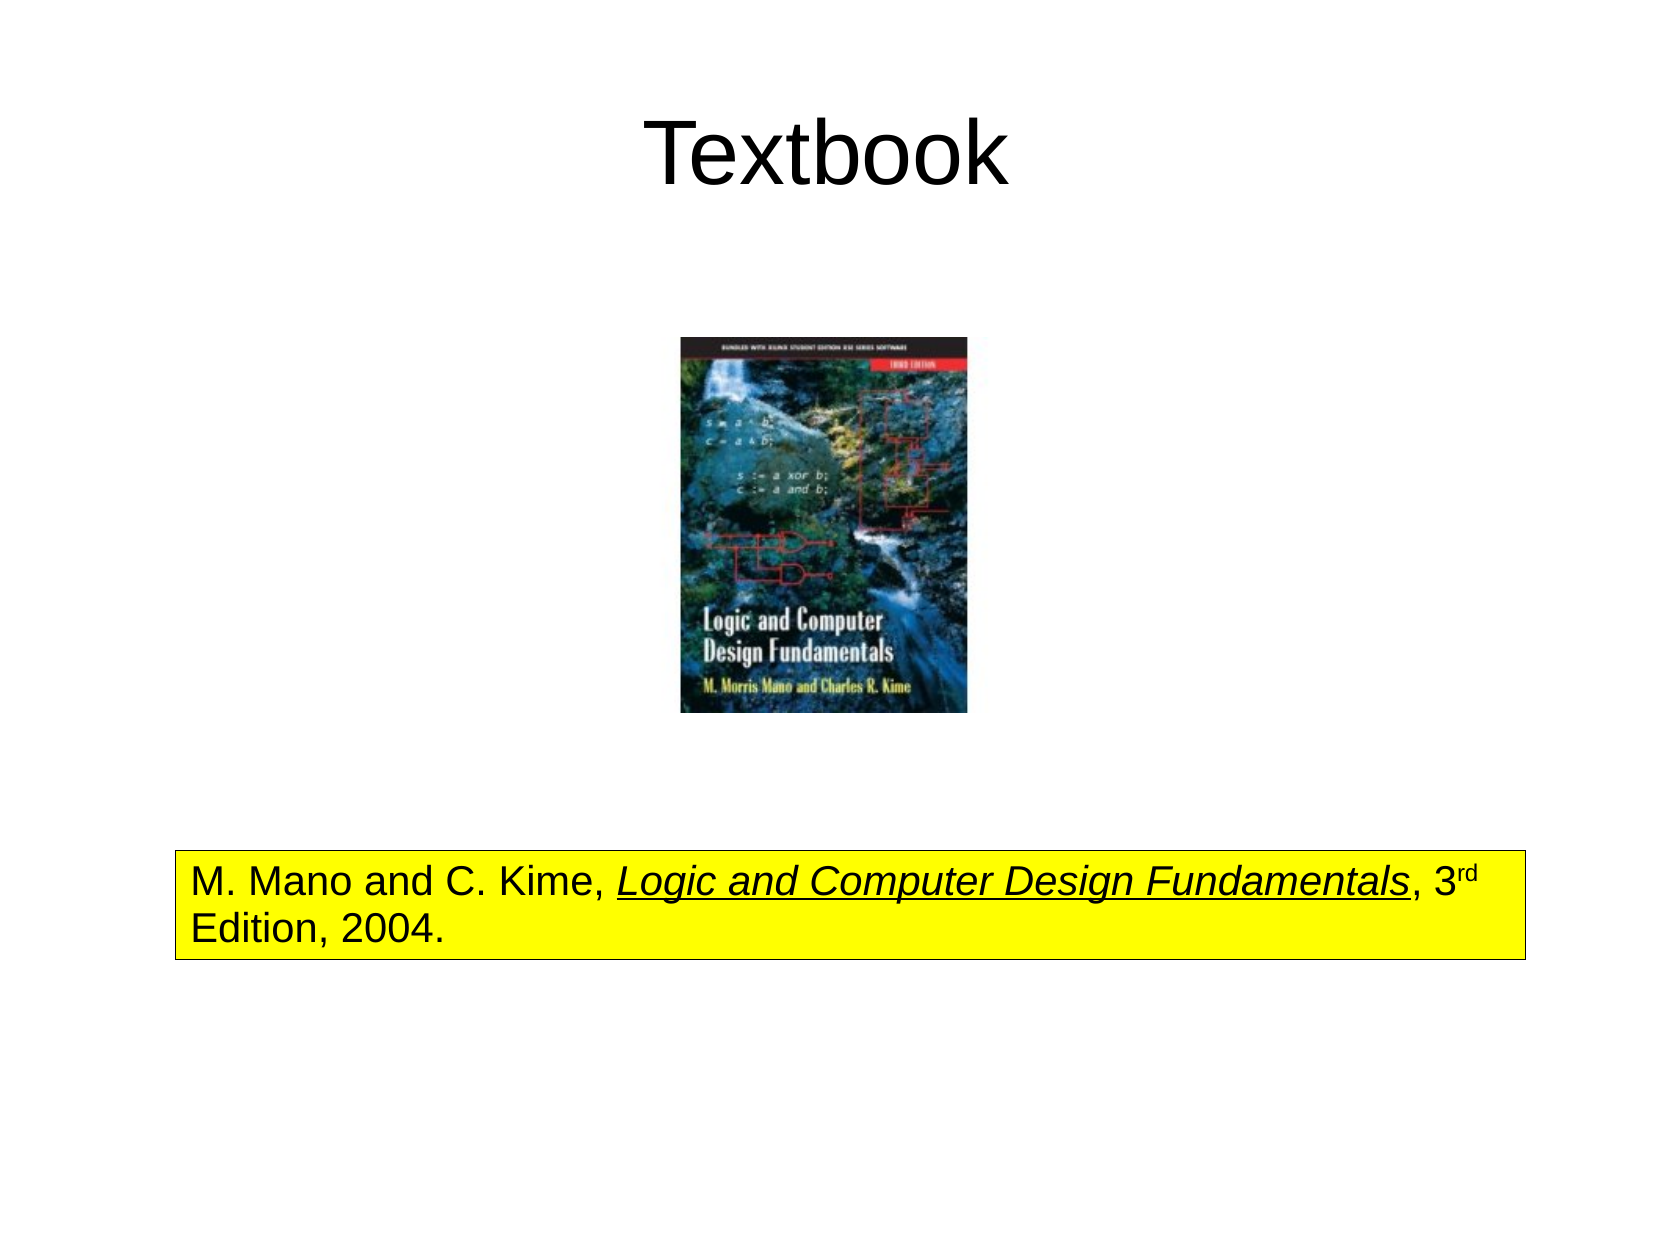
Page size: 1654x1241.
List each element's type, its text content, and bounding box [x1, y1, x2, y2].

picture [637, 337, 1013, 713]
text_box M. Mano and C. Kime, Logic and Computer Design Fundamentals, 3rd Edition, 2004. [175, 850, 1526, 960]
title Textbook [82, 49, 1571, 257]
